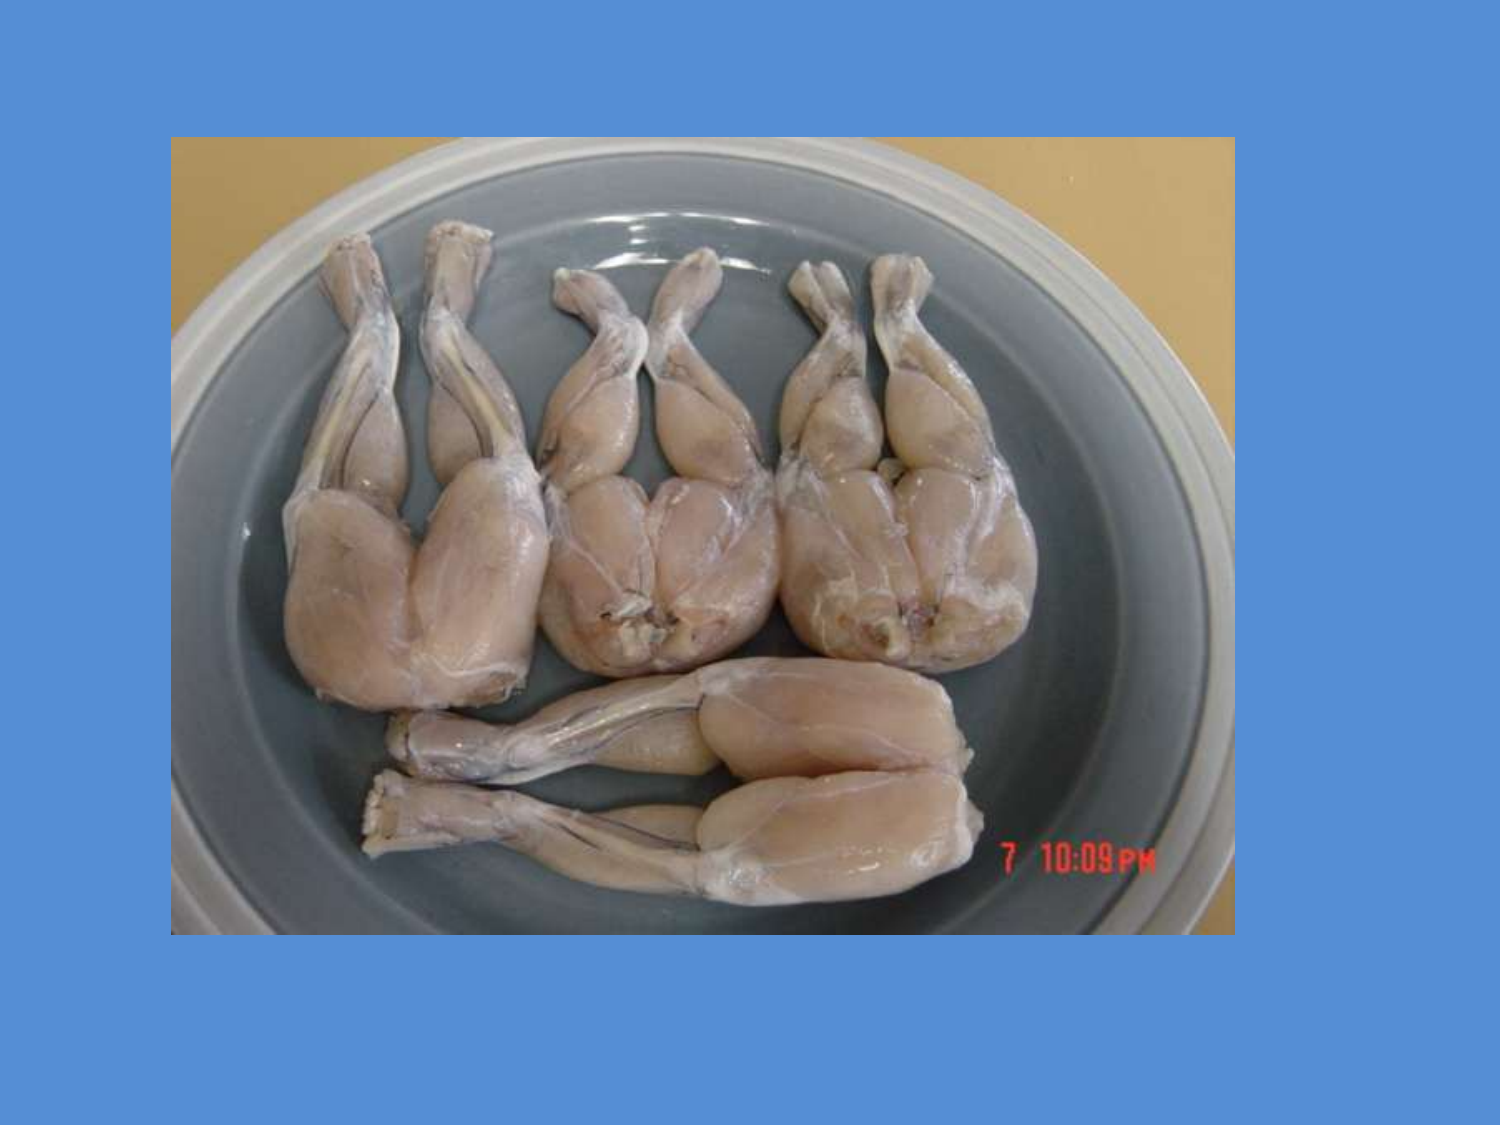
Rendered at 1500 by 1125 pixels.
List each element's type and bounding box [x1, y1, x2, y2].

picture [171, 137, 1235, 935]
